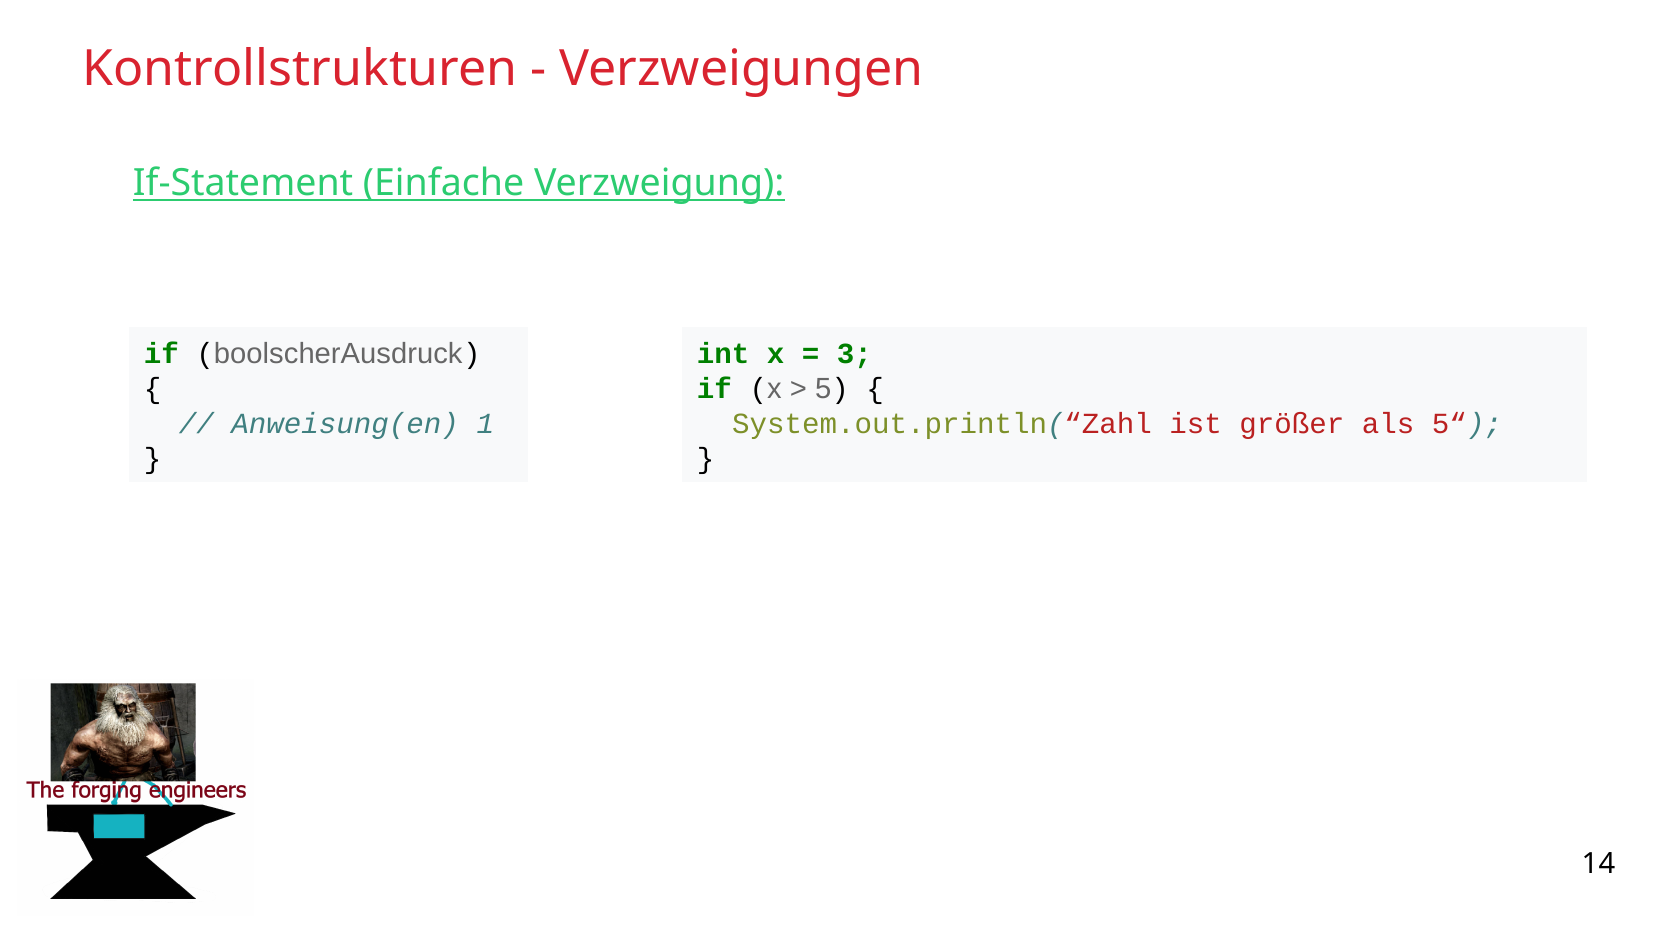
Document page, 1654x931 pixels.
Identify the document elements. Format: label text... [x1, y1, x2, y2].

picture [17, 679, 254, 916]
text_box if (boolscherAusdruck) { // Anweisung(en) 1 } [129, 327, 528, 482]
text_box If-Statement (Einfache Verzweigung): [118, 148, 776, 208]
title Kontrollstrukturen - Verzweigungen [82, 37, 1571, 95]
text_box int x = 3; if (x > 5) { System.out.println(“Zahl ist größer als 5“); } [682, 327, 1587, 482]
